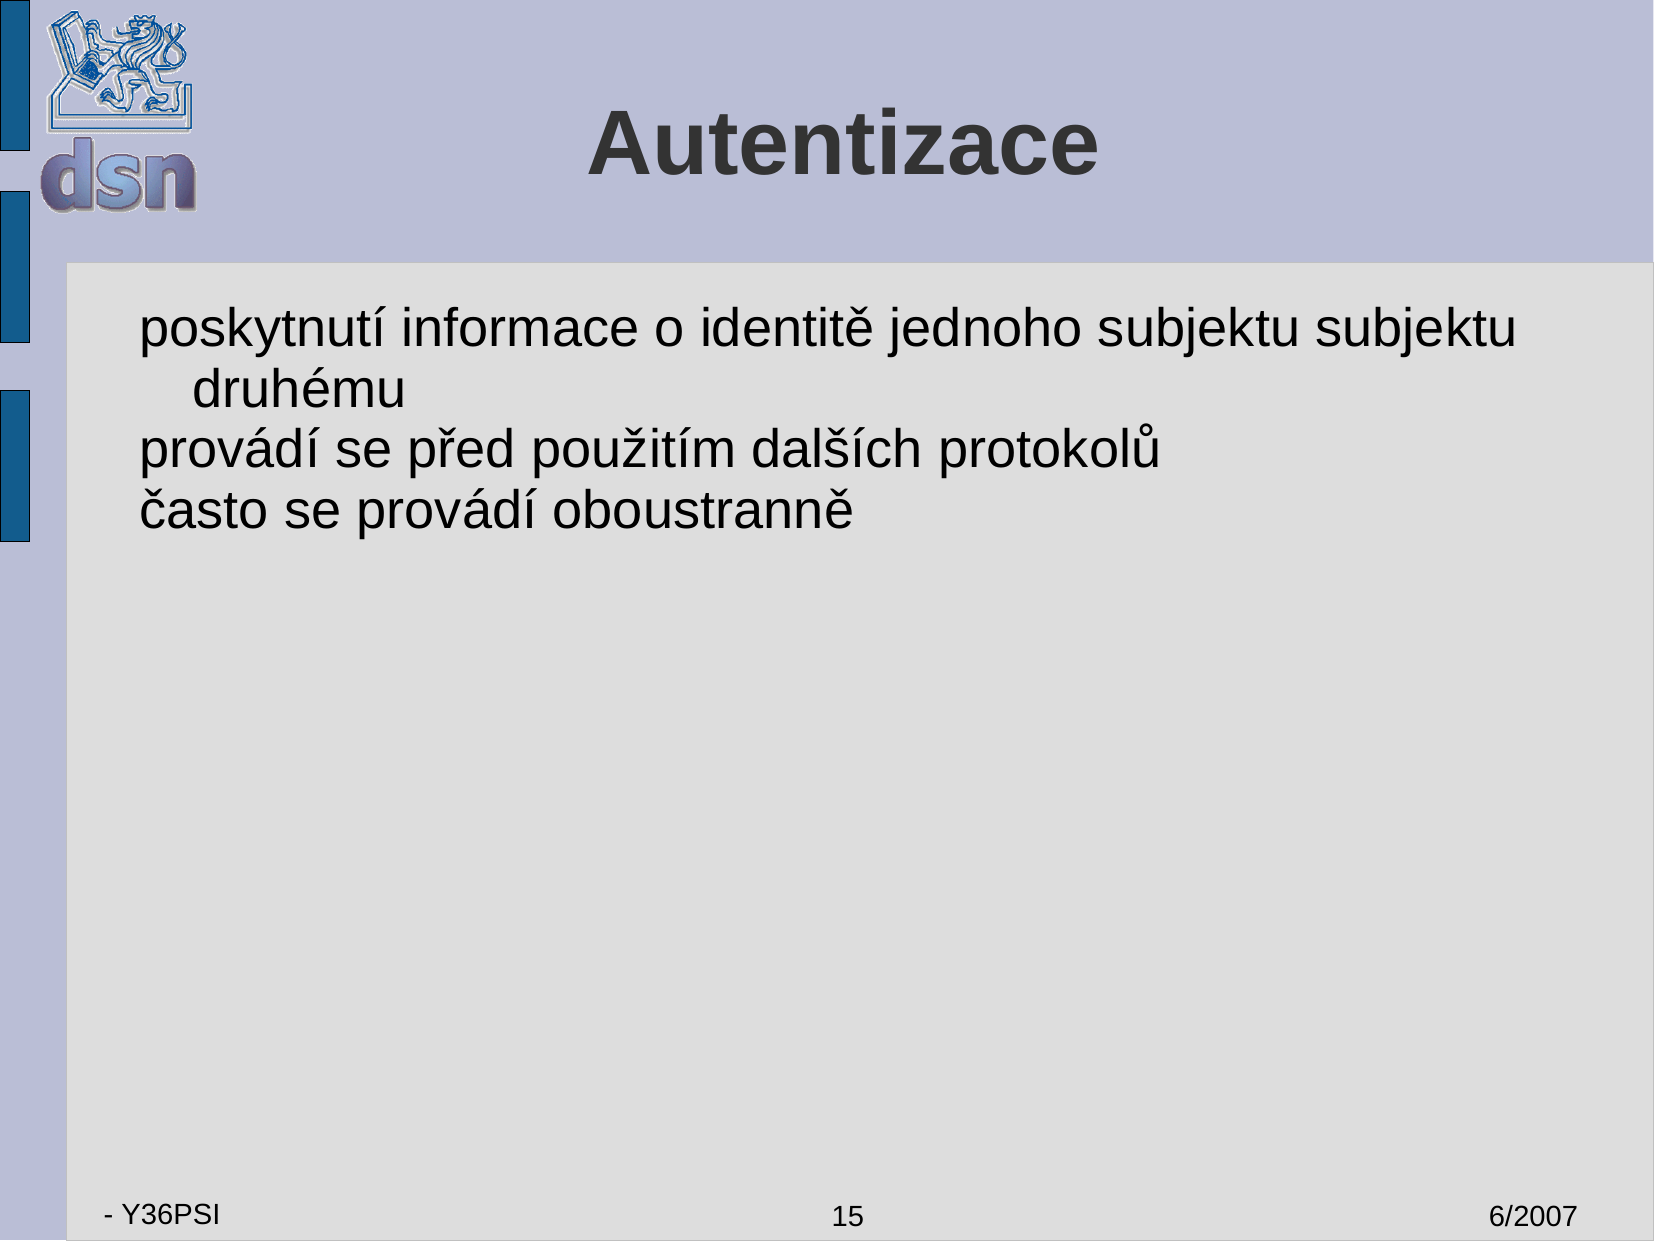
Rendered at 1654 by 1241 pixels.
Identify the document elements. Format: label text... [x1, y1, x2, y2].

list poskytnutí informace o identitě jednoho subjektu subjektu druhému provádí se před použitím dalších protokolů často se provádí oboustranně [121, 297, 1534, 1126]
picture [10, 10, 223, 230]
title Autentizace [210, 39, 1478, 247]
